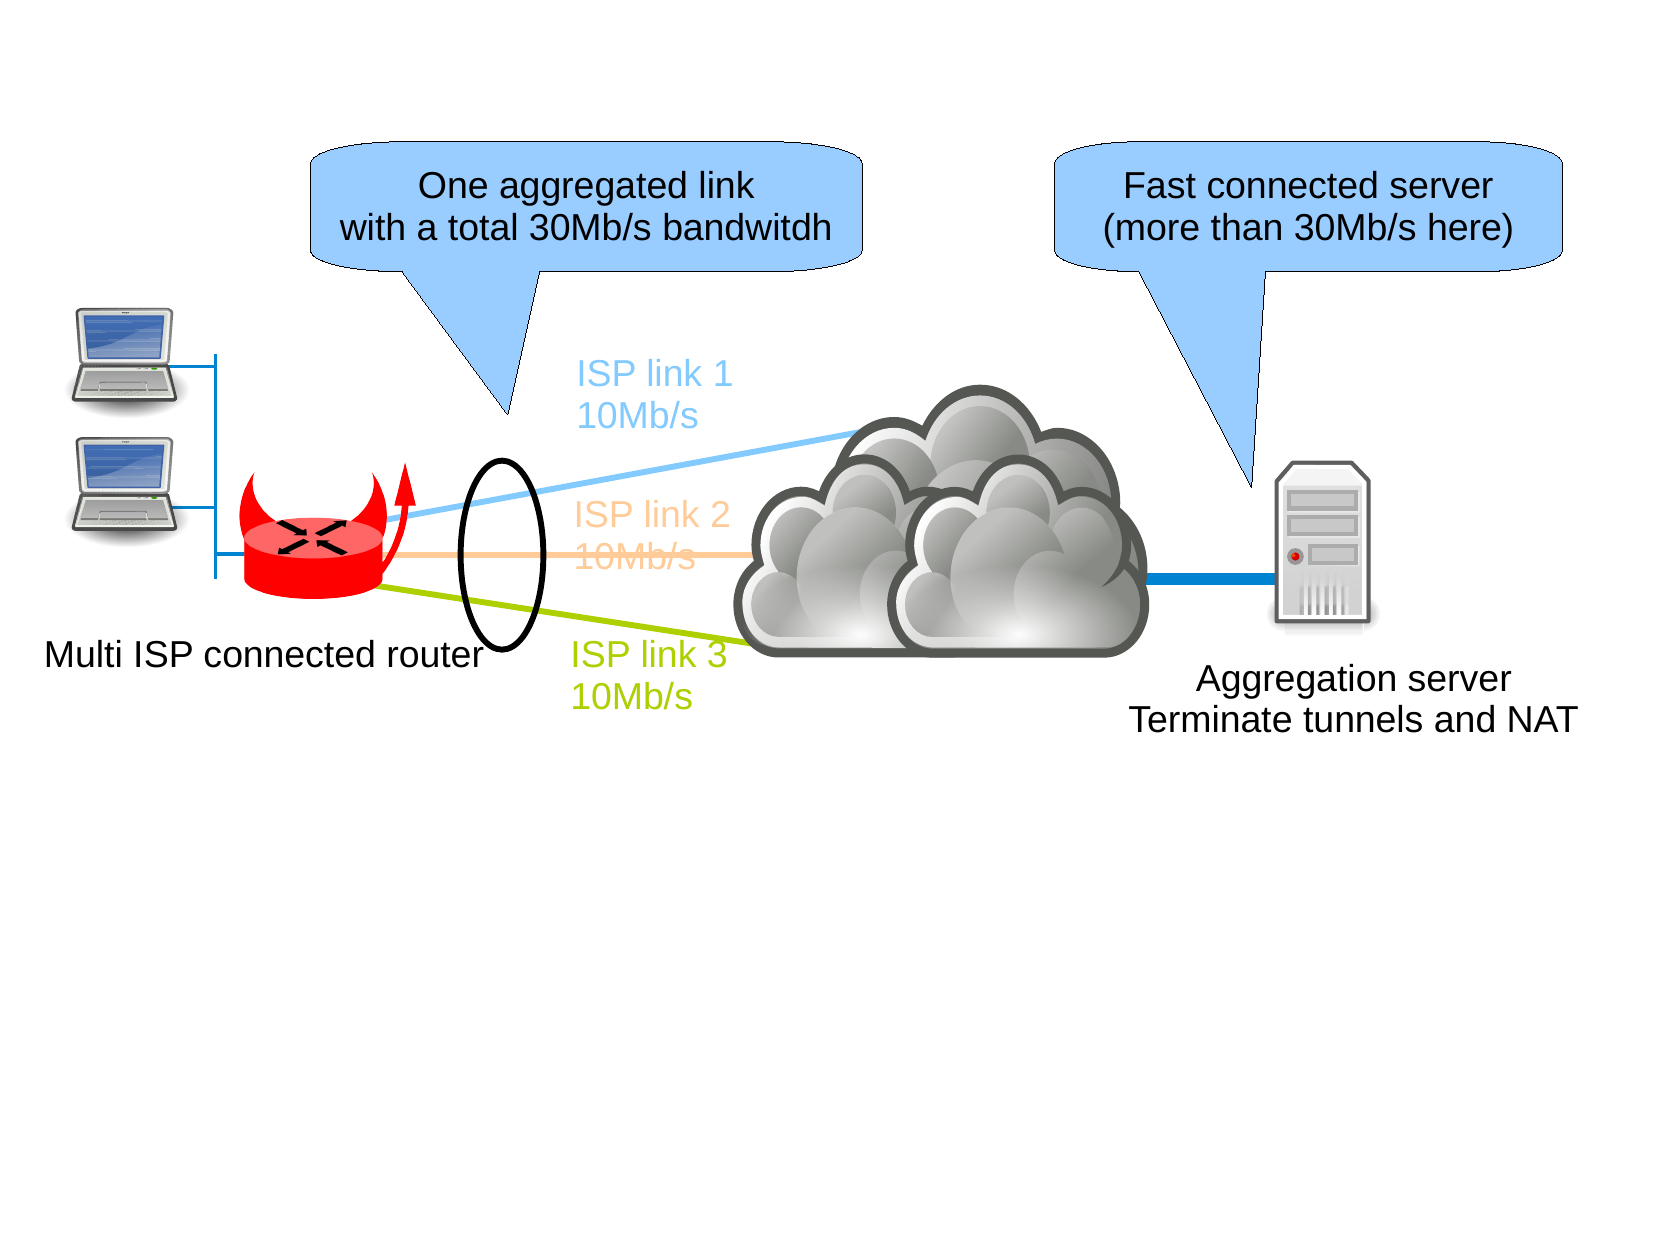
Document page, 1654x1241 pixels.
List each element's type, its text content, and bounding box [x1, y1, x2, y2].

text_box ISP link 2 10Mb/s [558, 486, 708, 586]
text_box One aggregated link with a total 30Mb/s bandwitdh [310, 141, 863, 415]
picture [239, 460, 416, 599]
picture [62, 295, 193, 556]
text_box Fast connected server (more than 30Mb/s here) [1054, 141, 1563, 448]
text_box Aggregation server Terminate tunnels and NAT [1113, 649, 1595, 875]
text_box ISP link 3 10Mb/s [658, 625, 708, 633]
picture [708, 321, 1170, 782]
text_box ISP link 1 10Mb/s [561, 344, 708, 444]
text_box ISP link 3 10Mb/s [555, 625, 708, 725]
text_box Multi ISP connected router [29, 625, 500, 702]
picture [1231, 448, 1422, 638]
